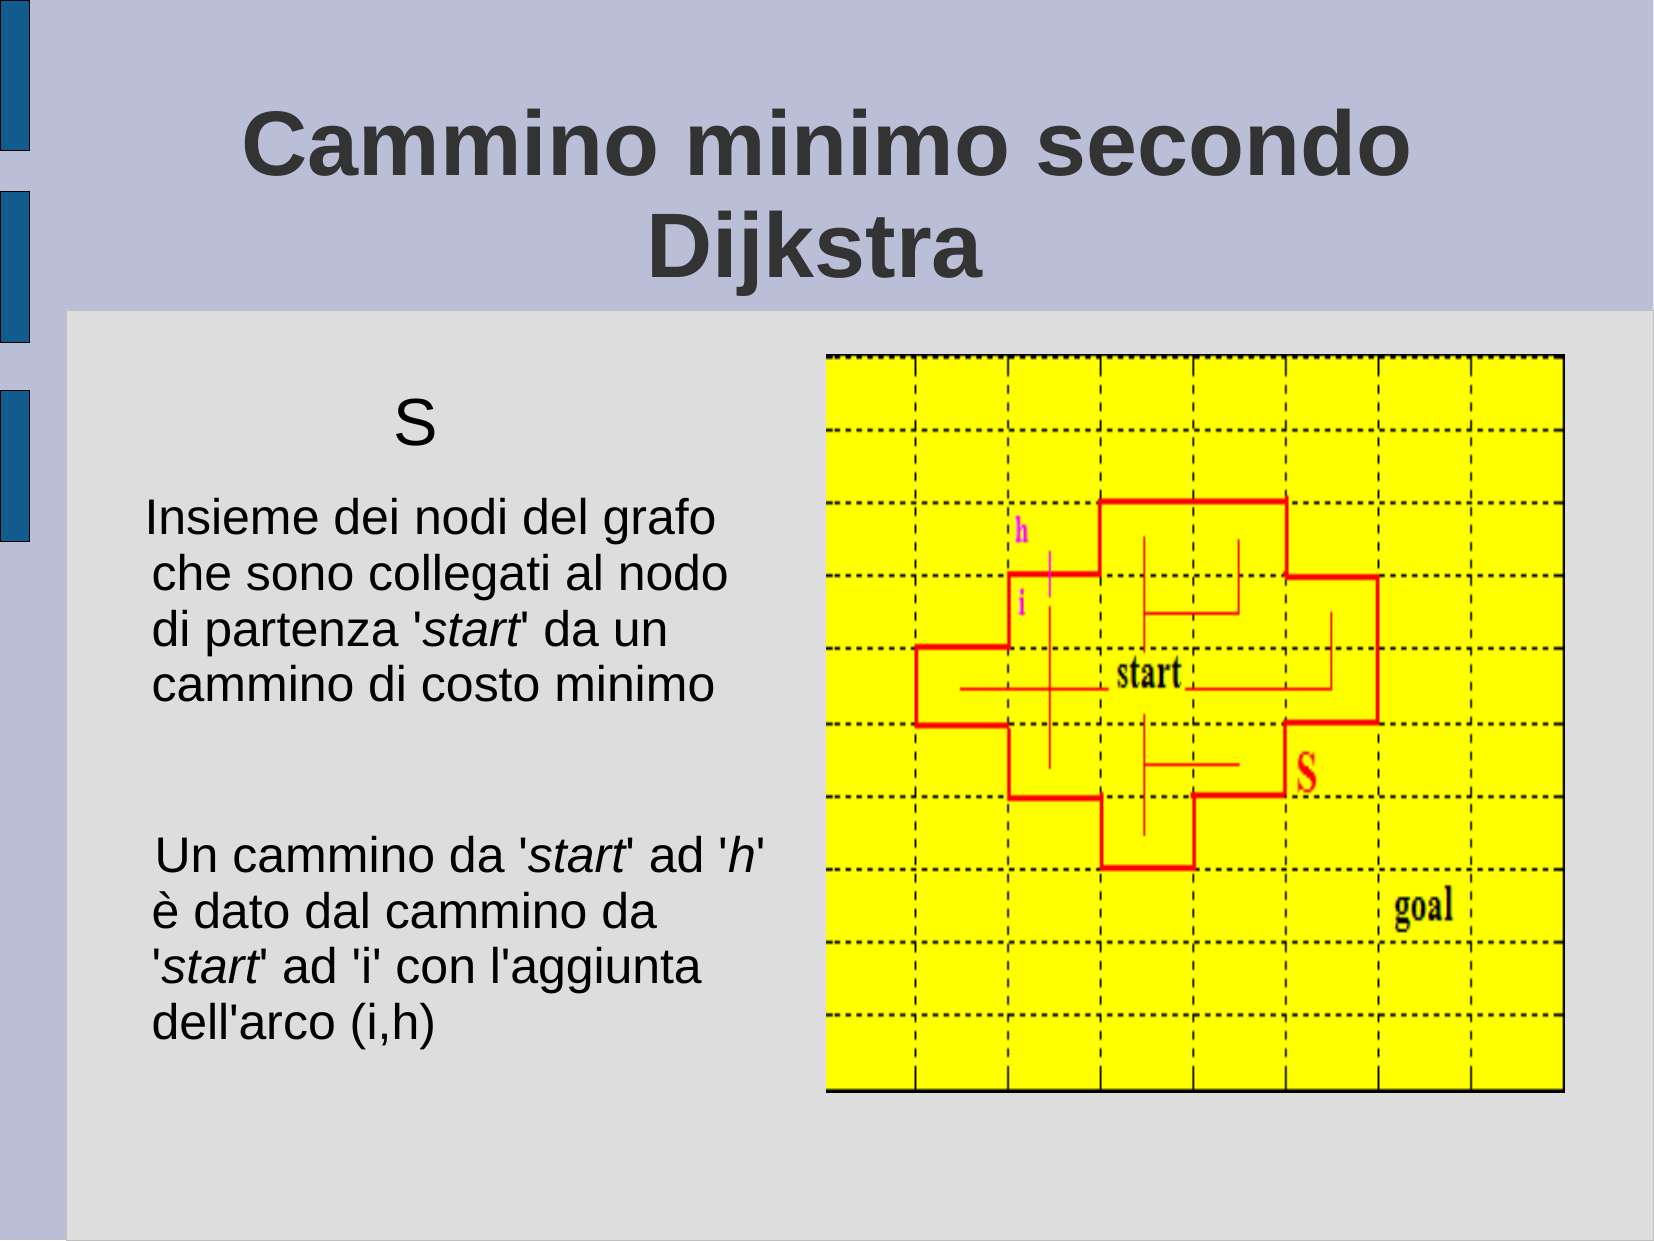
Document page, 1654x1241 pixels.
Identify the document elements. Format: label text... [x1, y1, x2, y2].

picture [826, 354, 1565, 1093]
title Cammino minimo secondo Dijkstra [121, 89, 1534, 301]
list S Insieme dei nodi del grafo che sono collegati al nodo di partenza 'start' da un cammino di costo minimo Un cammino da 'start' ad 'h' è dato dal cammino da 'start' ad 'i' con l'aggiunta dell'arco (i,h) [80, 384, 770, 1135]
